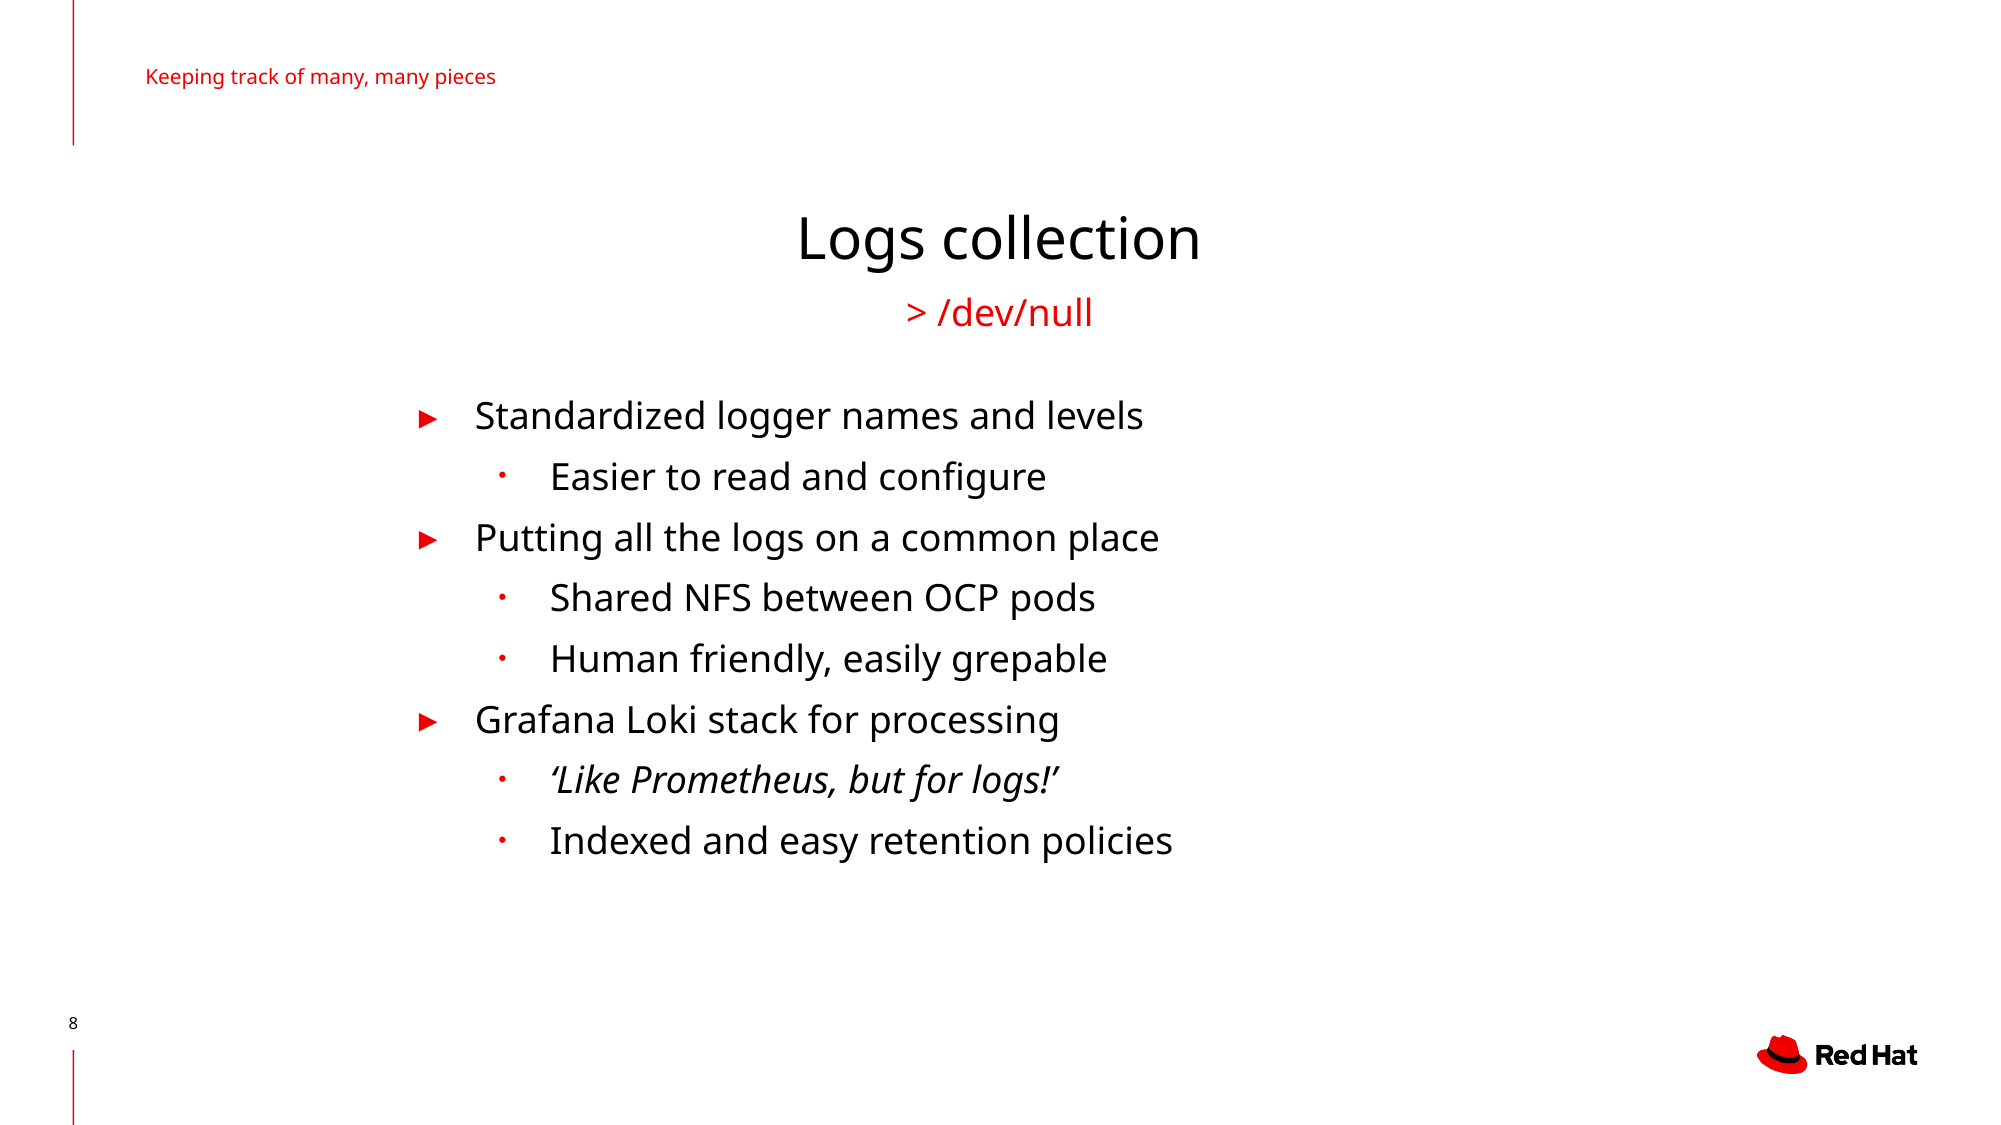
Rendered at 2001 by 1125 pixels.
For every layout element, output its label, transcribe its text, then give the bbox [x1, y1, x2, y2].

subtitle > /dev/null [145, 271, 1855, 320]
picture [1757, 1035, 1918, 1074]
slide_number <number> [13, 1012, 134, 1036]
subtitle Keeping track of many, many pieces [73, 9, 919, 143]
title Logs collection [145, 180, 1855, 271]
list Standardized logger names and levels Easier to read and configure Putting all the logs on a common place Shared NFS between OCP pods Human friendly, easily grepable Grafana Loki stack for processing ‘Like Prometheus, but for logs!’ Indexed and easy retention policies [399, 376, 1600, 979]
